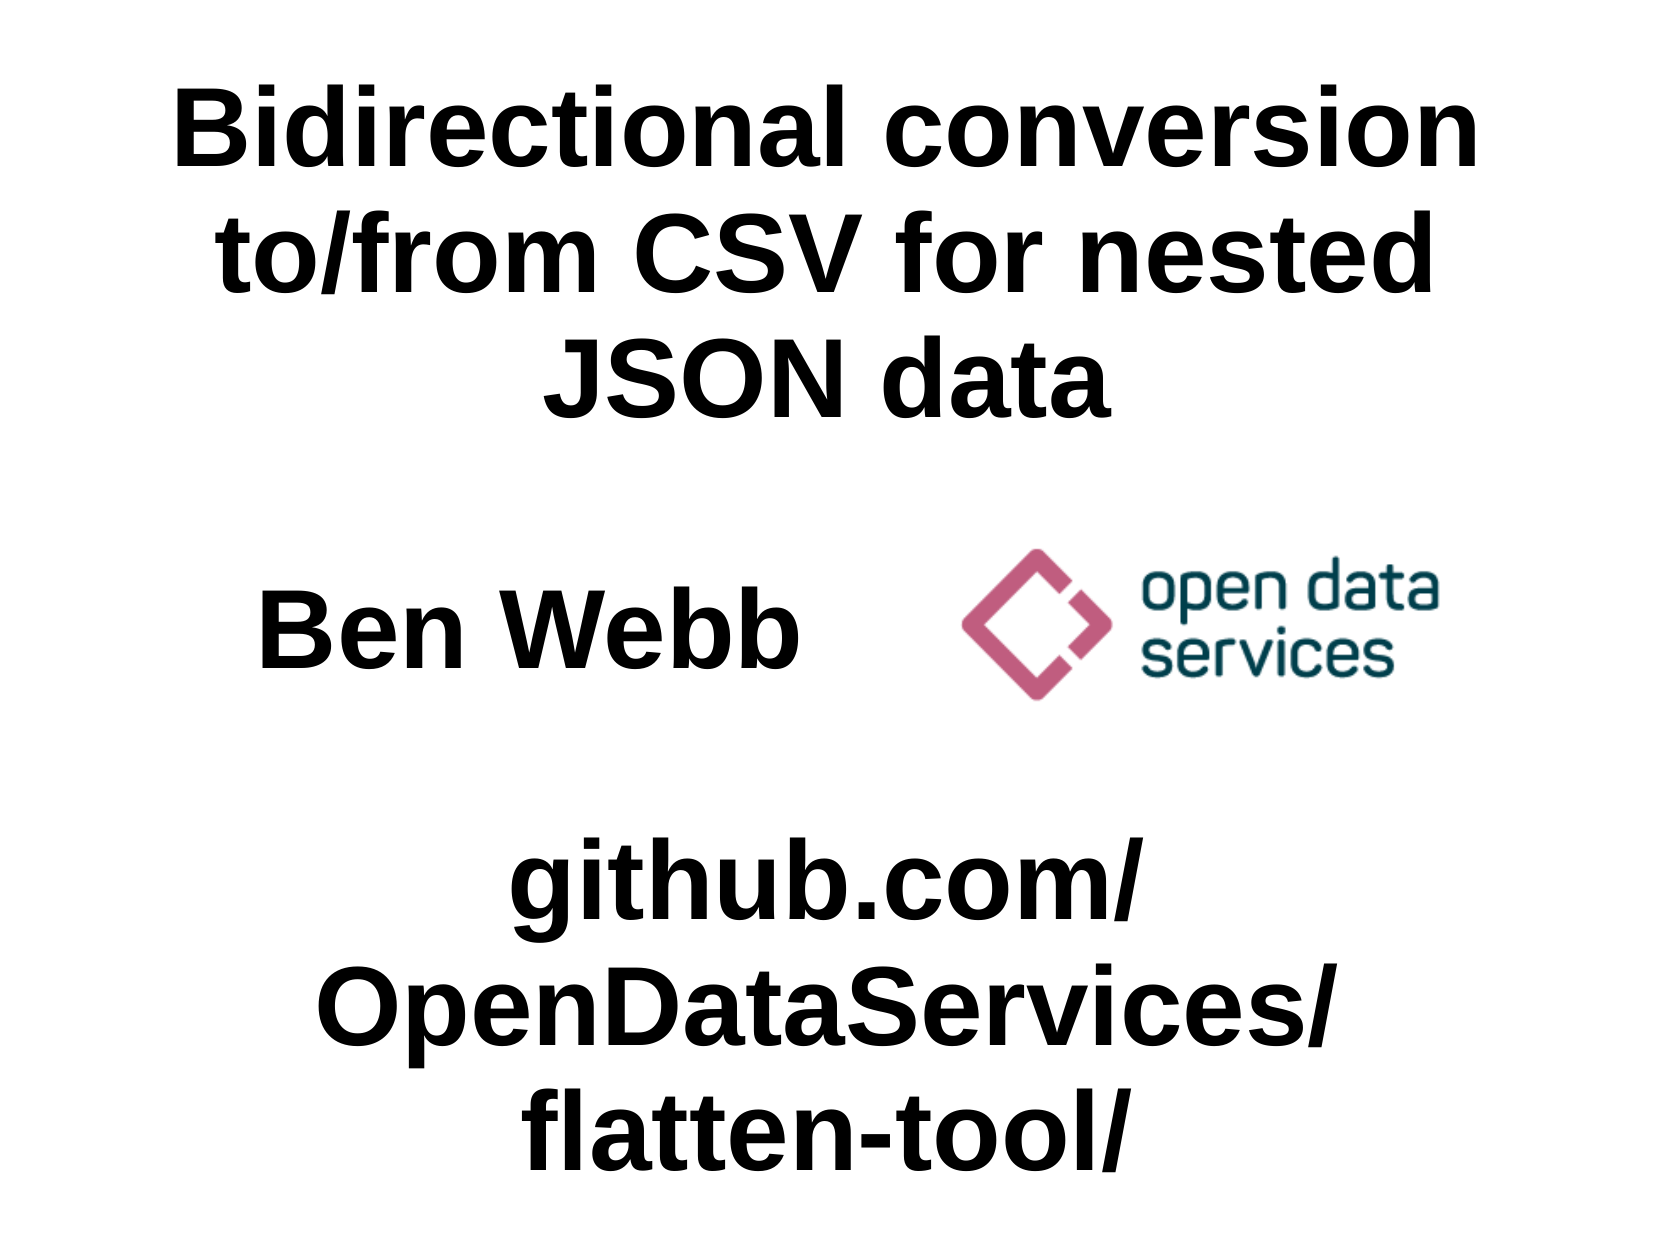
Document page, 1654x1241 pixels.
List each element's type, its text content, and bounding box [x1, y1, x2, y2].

subtitle Bidirectional conversion to/from CSV for nested JSON data Ben Webb github.com/ OpenDataServices/ flatten-tool/ [82, 62, 1571, 1197]
picture [959, 546, 1445, 703]
